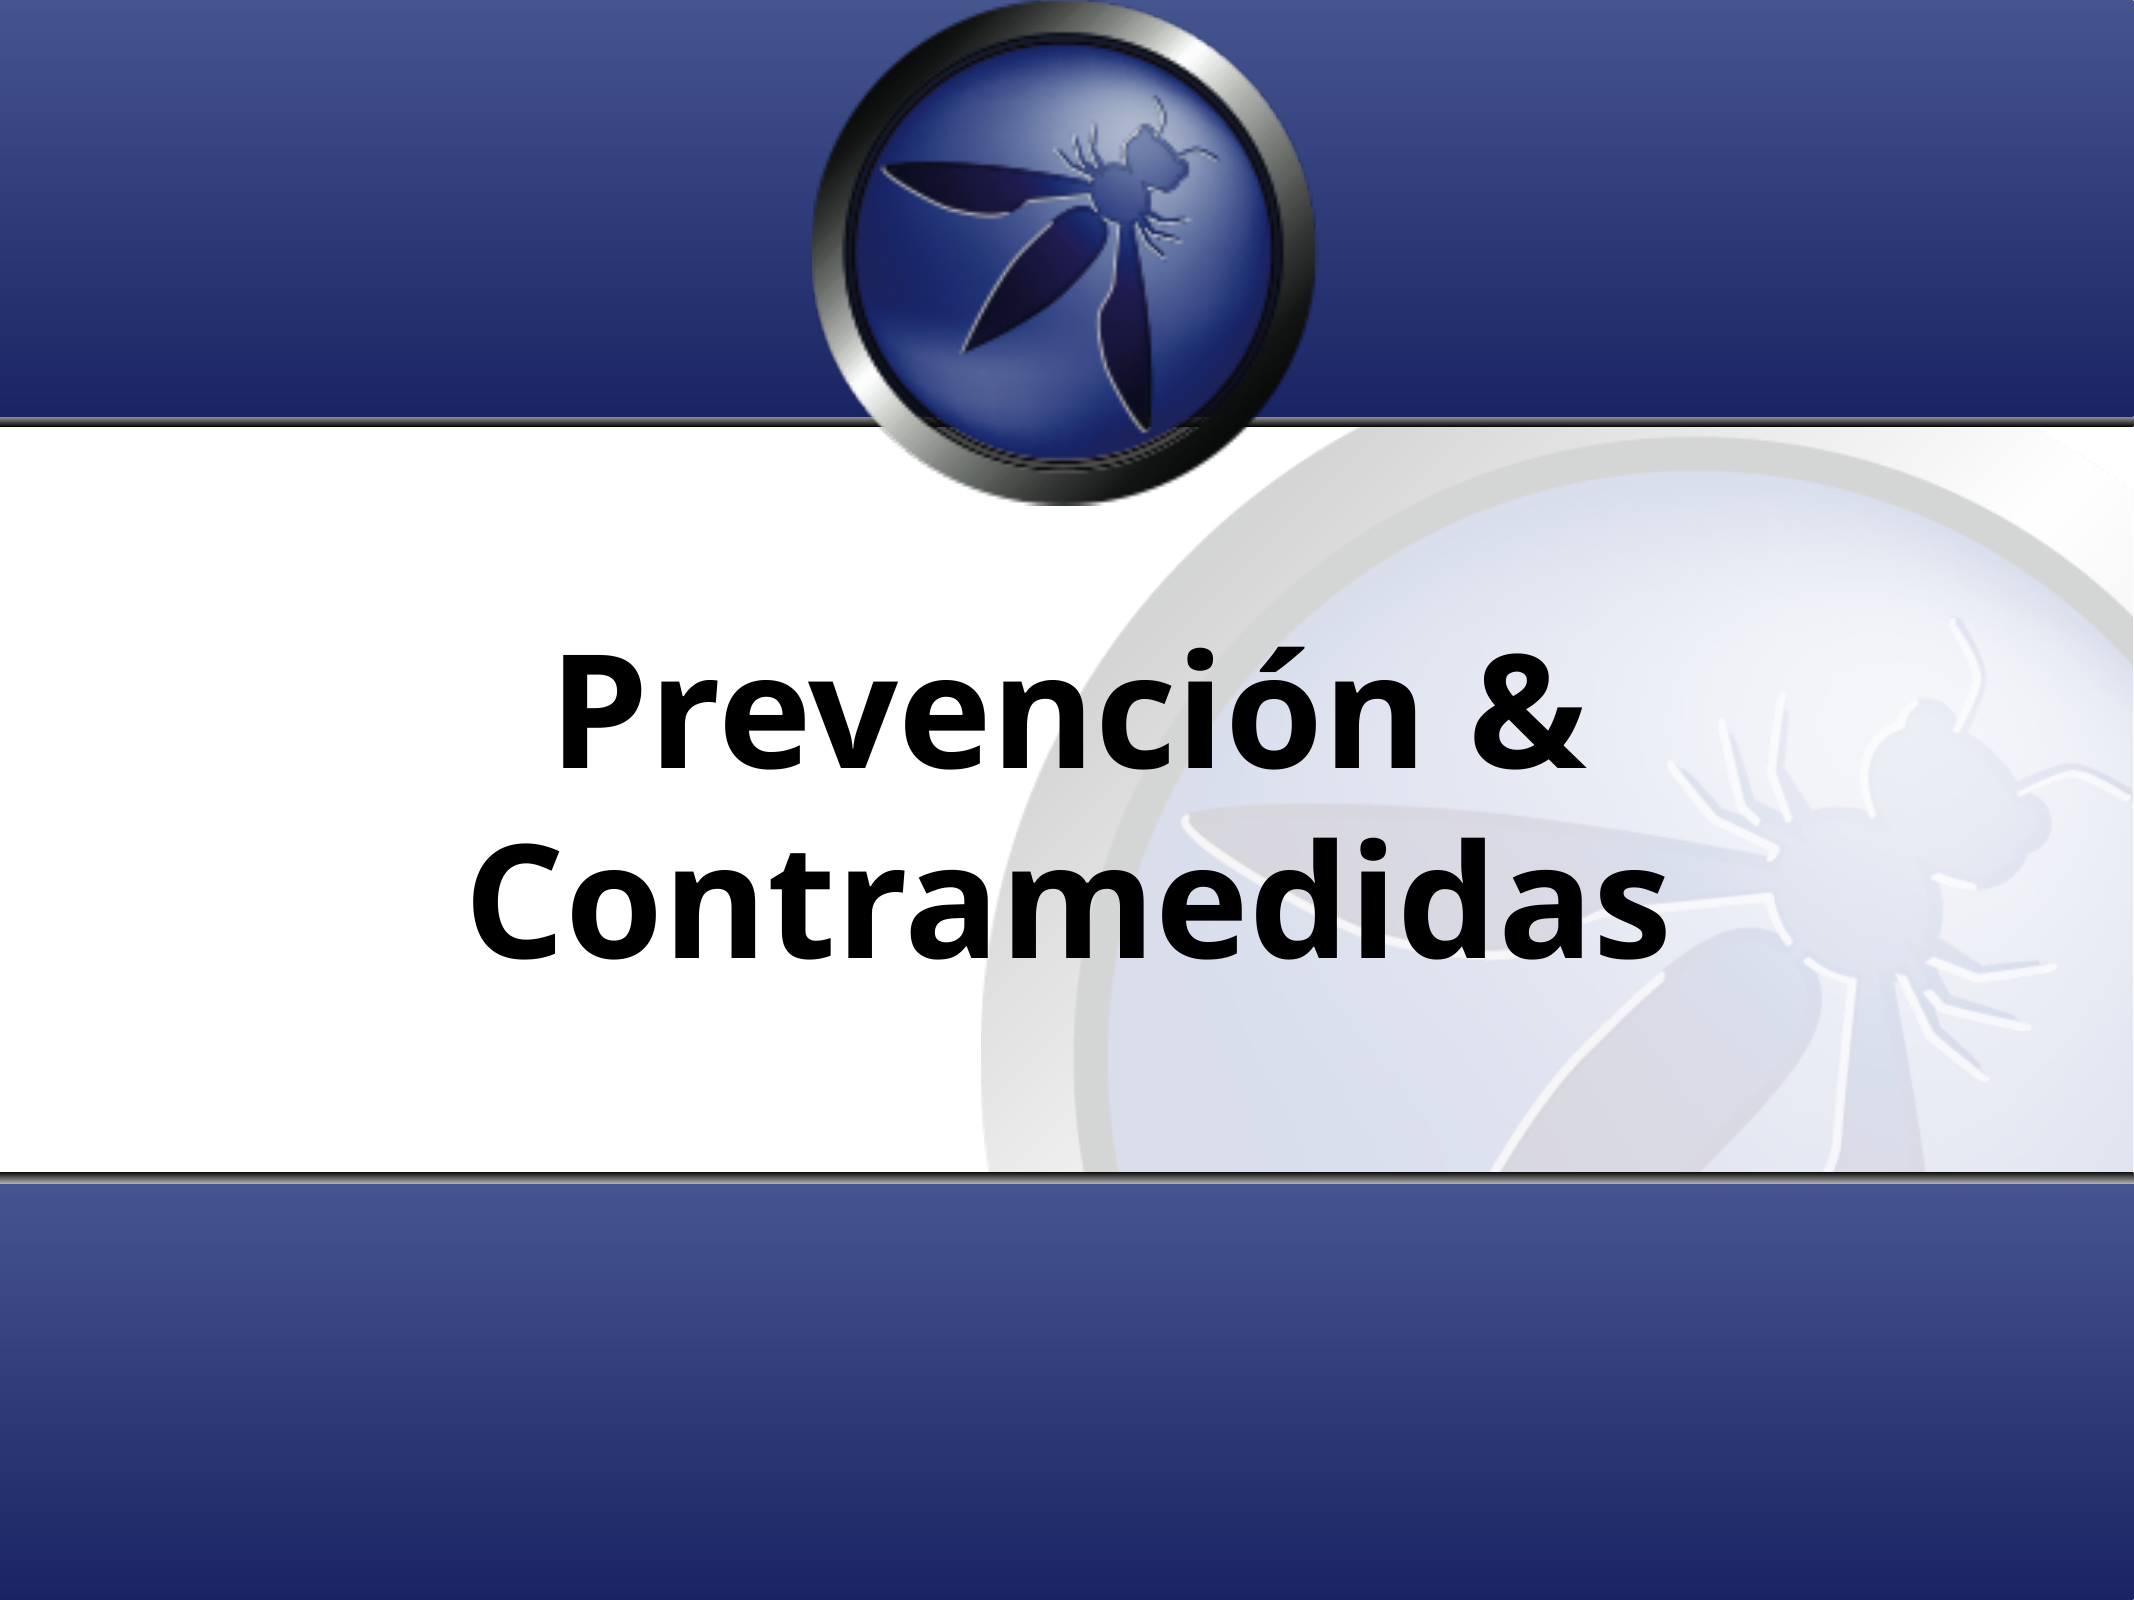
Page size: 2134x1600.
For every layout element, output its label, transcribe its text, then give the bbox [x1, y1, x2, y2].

picture [812, 0, 2134, 1600]
title Prevención & Contramedidas [162, 587, 1975, 1013]
